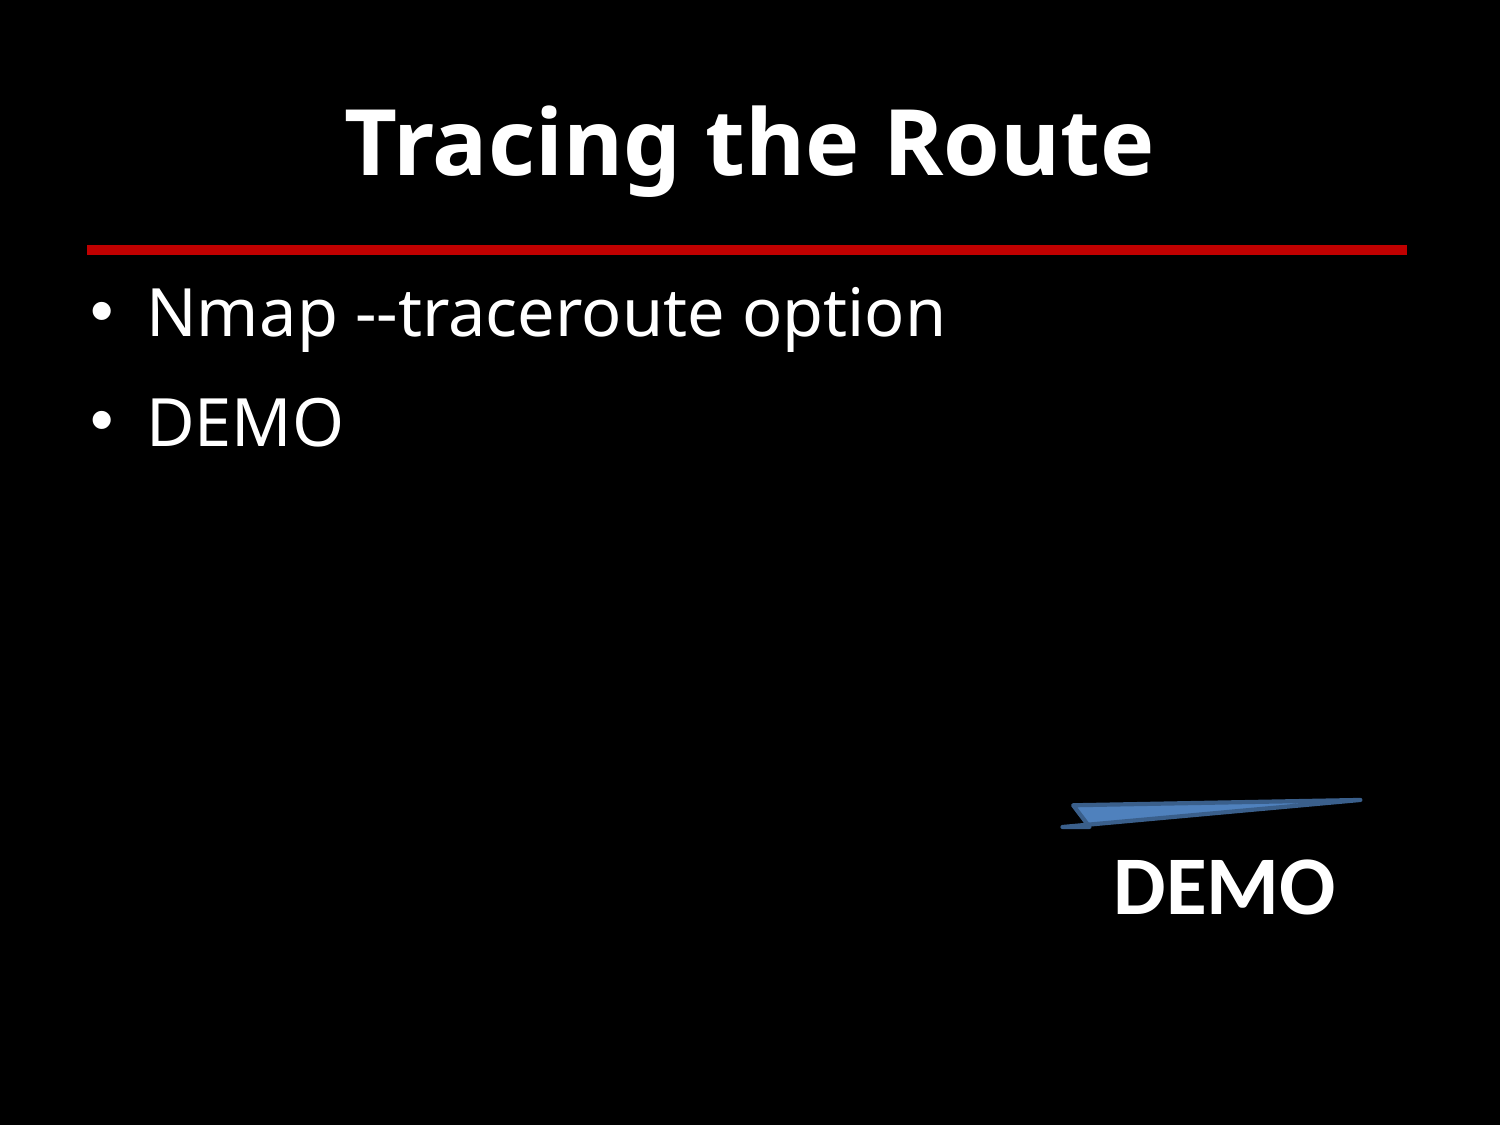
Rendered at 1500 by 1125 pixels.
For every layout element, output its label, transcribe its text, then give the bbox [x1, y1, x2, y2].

title Tracing the Route [75, 45, 1425, 233]
text_box DEMO [1062, 799, 1361, 828]
list Nmap --traceroute option DEMO [75, 262, 1425, 1005]
